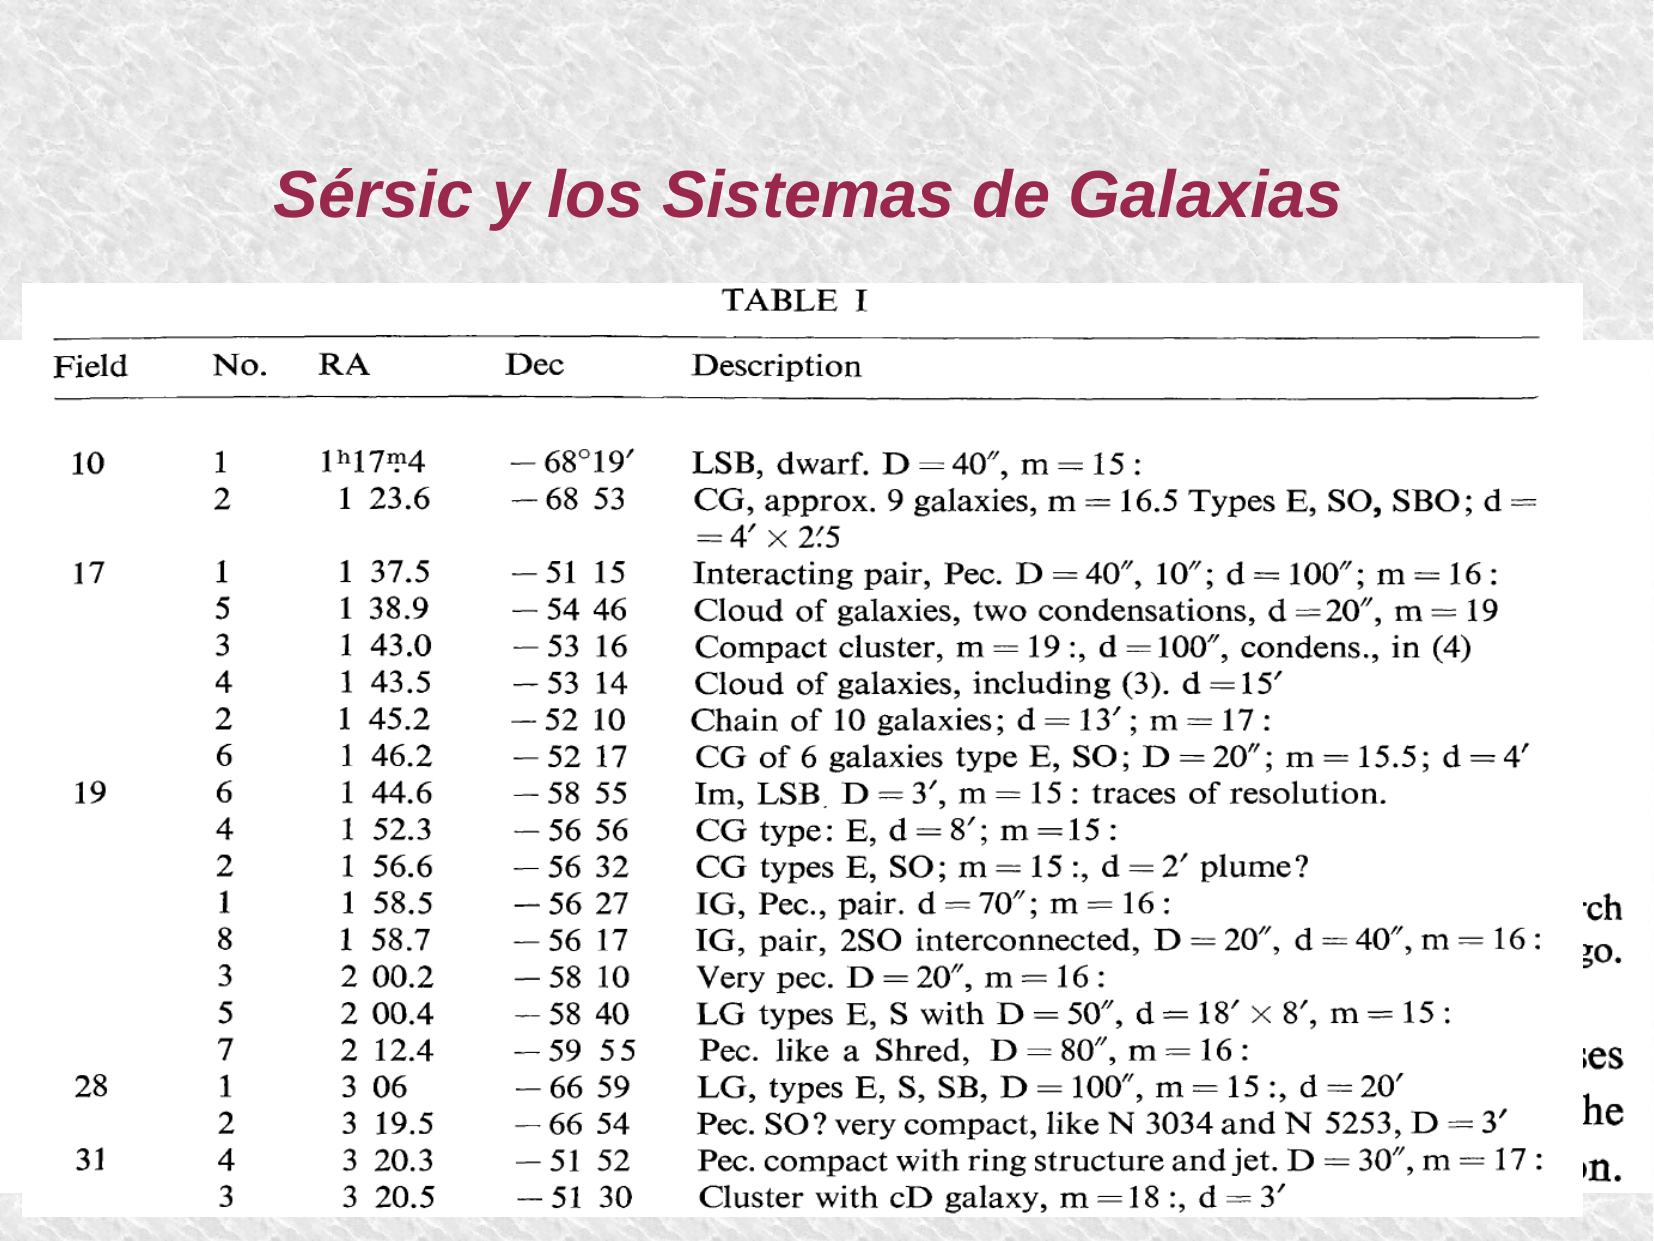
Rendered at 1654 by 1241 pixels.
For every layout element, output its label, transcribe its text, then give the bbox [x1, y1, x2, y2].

title Sérsic y los Sistemas de Galaxias [82, 90, 1535, 283]
picture [0, 0, 1654, 1241]
